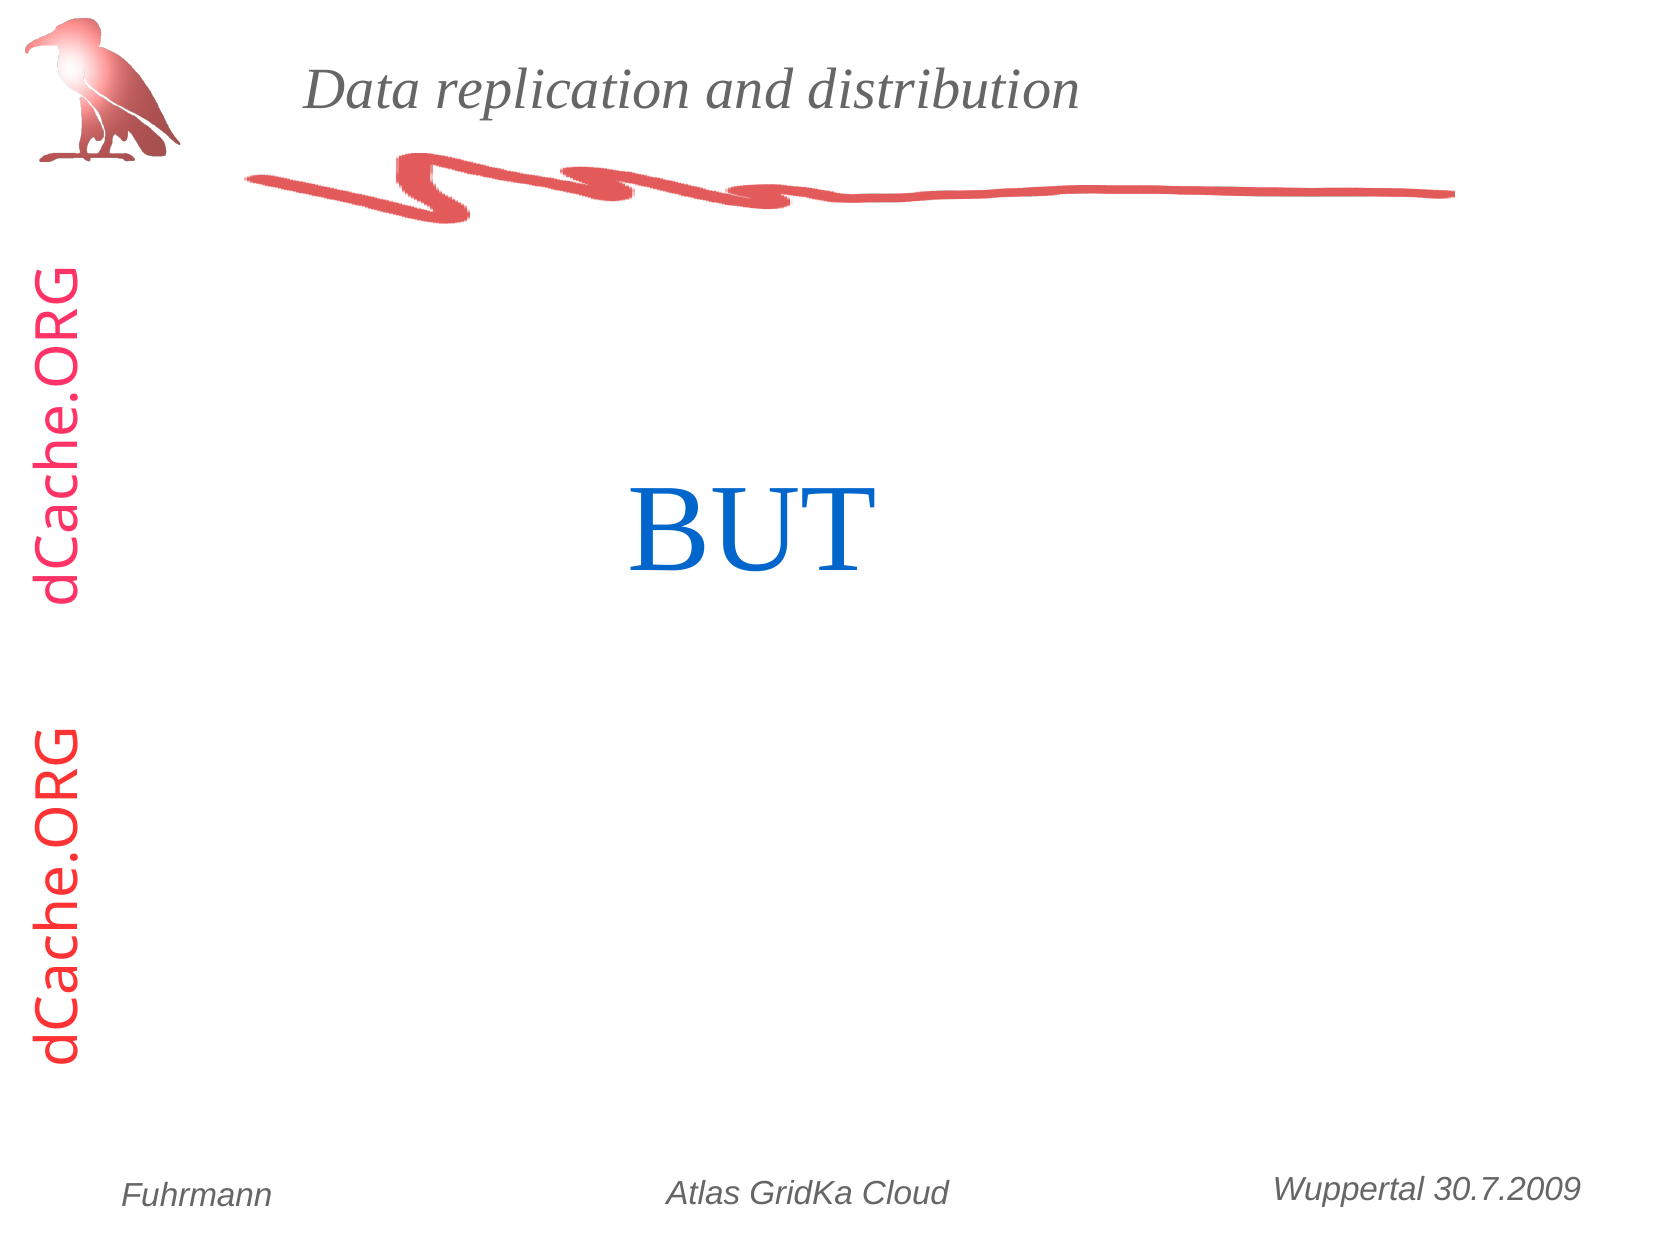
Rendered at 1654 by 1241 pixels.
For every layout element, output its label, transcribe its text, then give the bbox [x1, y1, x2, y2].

text_box Data replication and distribution [289, 49, 1094, 132]
text_box BUT [612, 451, 1000, 675]
